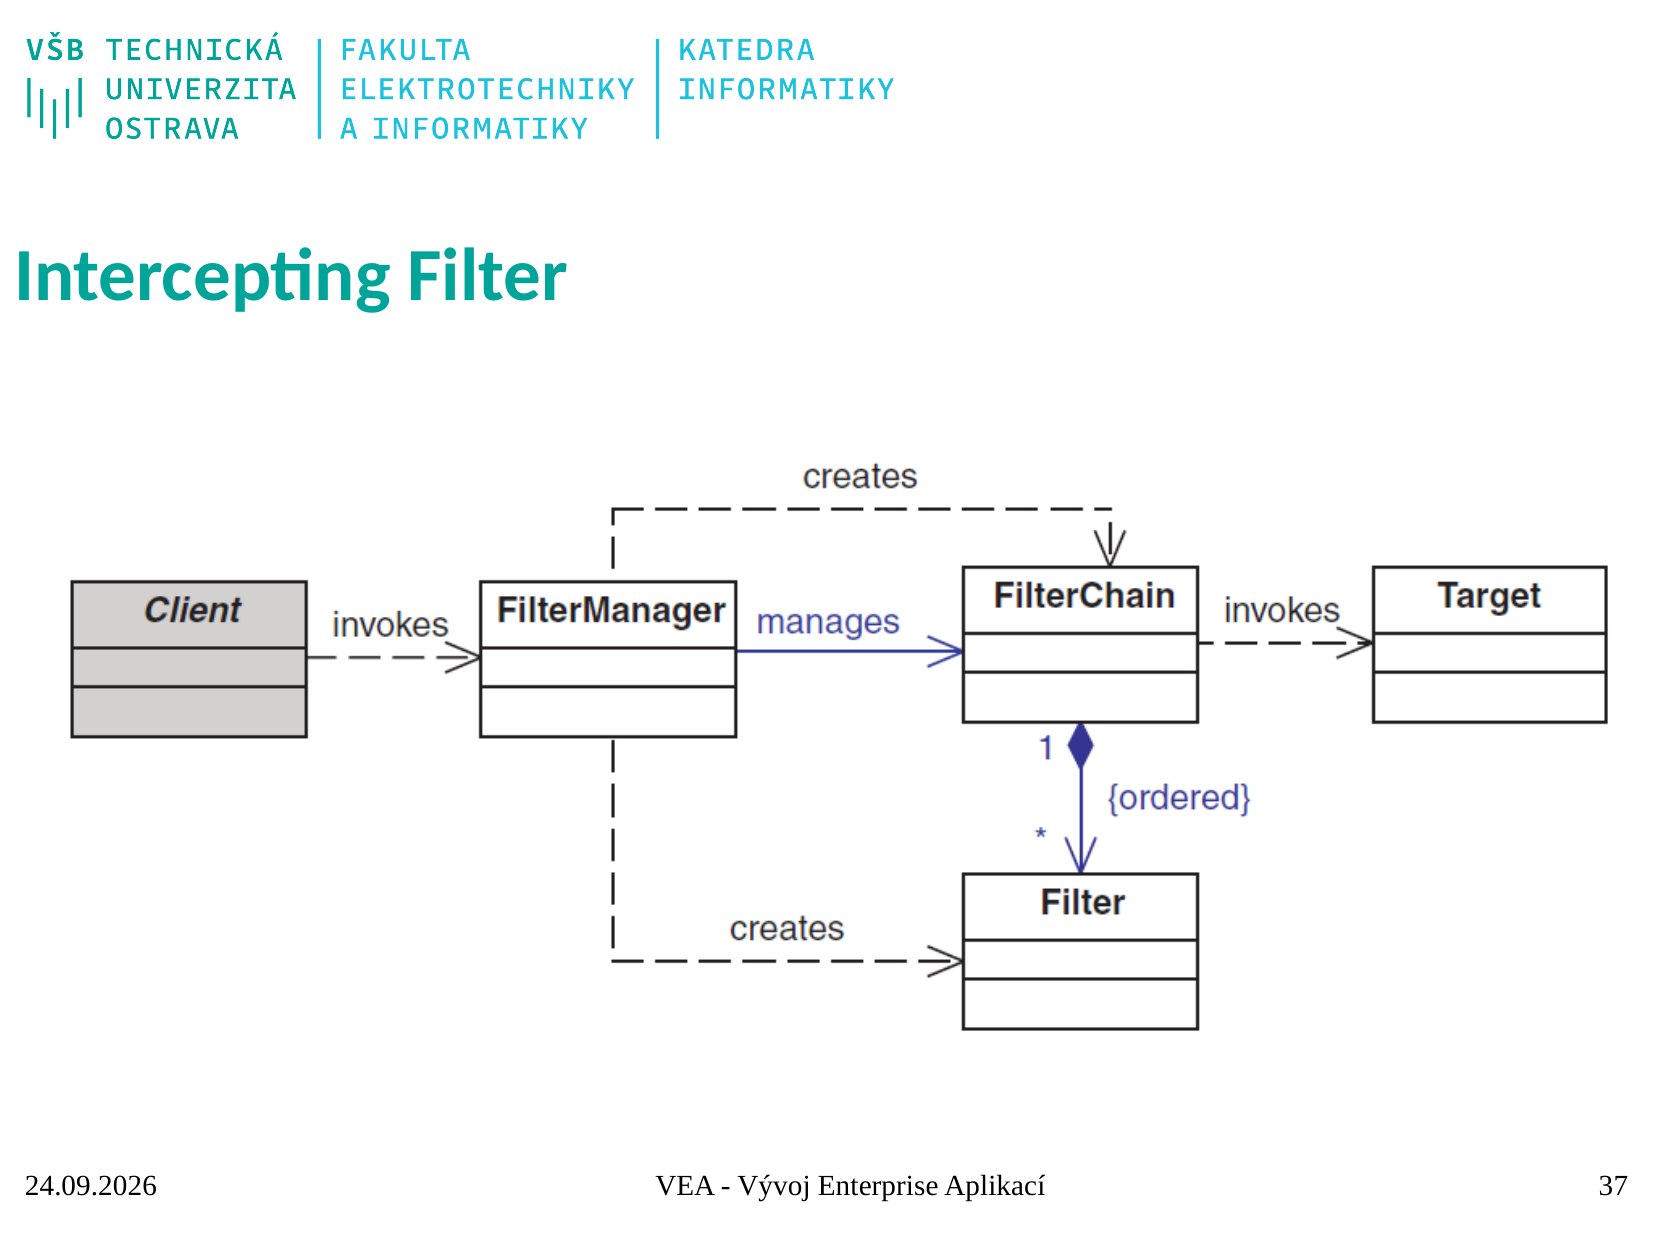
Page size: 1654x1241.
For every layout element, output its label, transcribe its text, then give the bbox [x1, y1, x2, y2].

picture [26, 31, 894, 139]
picture [24, 440, 1629, 1060]
title Intercepting Filter [14, 165, 1619, 319]
